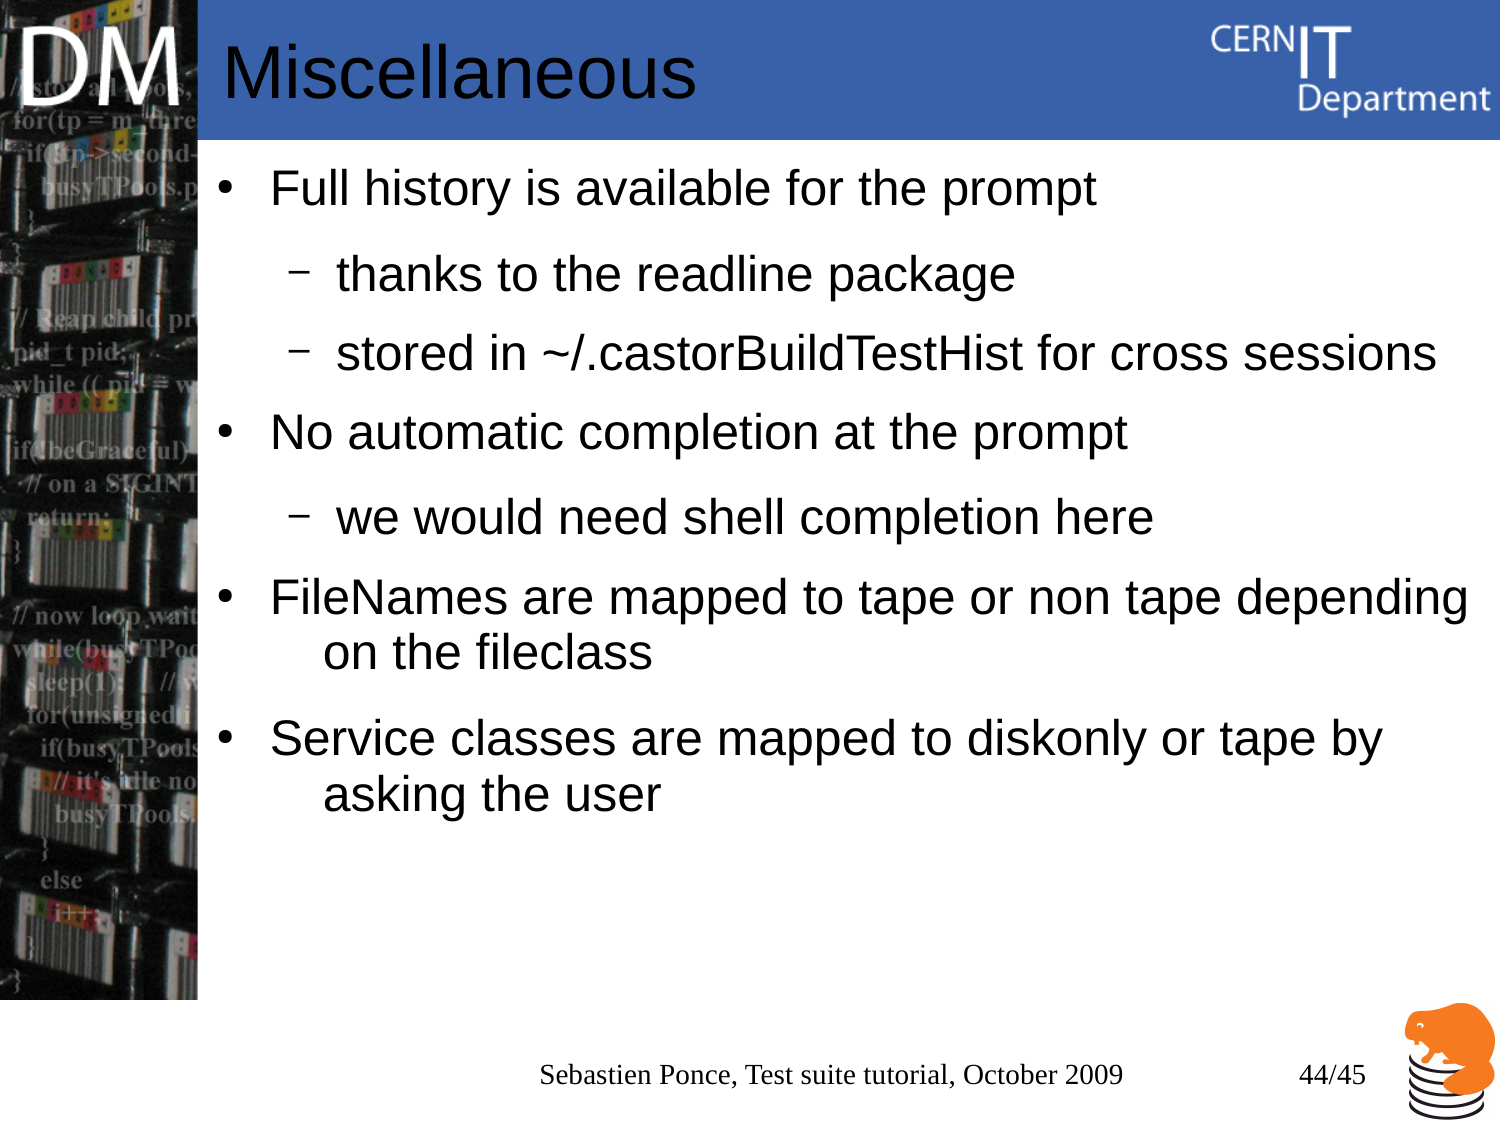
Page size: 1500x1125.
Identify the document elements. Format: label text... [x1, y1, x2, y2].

picture [198, 0, 1500, 140]
title Miscellaneous [207, 0, 1201, 138]
list Full history is available for the prompt thanks to the readline package stored in ~/.castorBuildTestHist for cross sessions No automatic completion at the prompt we would need shell completion here FileNames are mapped to tape or non tape depending on the fileclass Service classes are mapped to diskonly or tape by asking the user [165, 145, 1500, 1007]
picture [1404, 1007, 1495, 1120]
